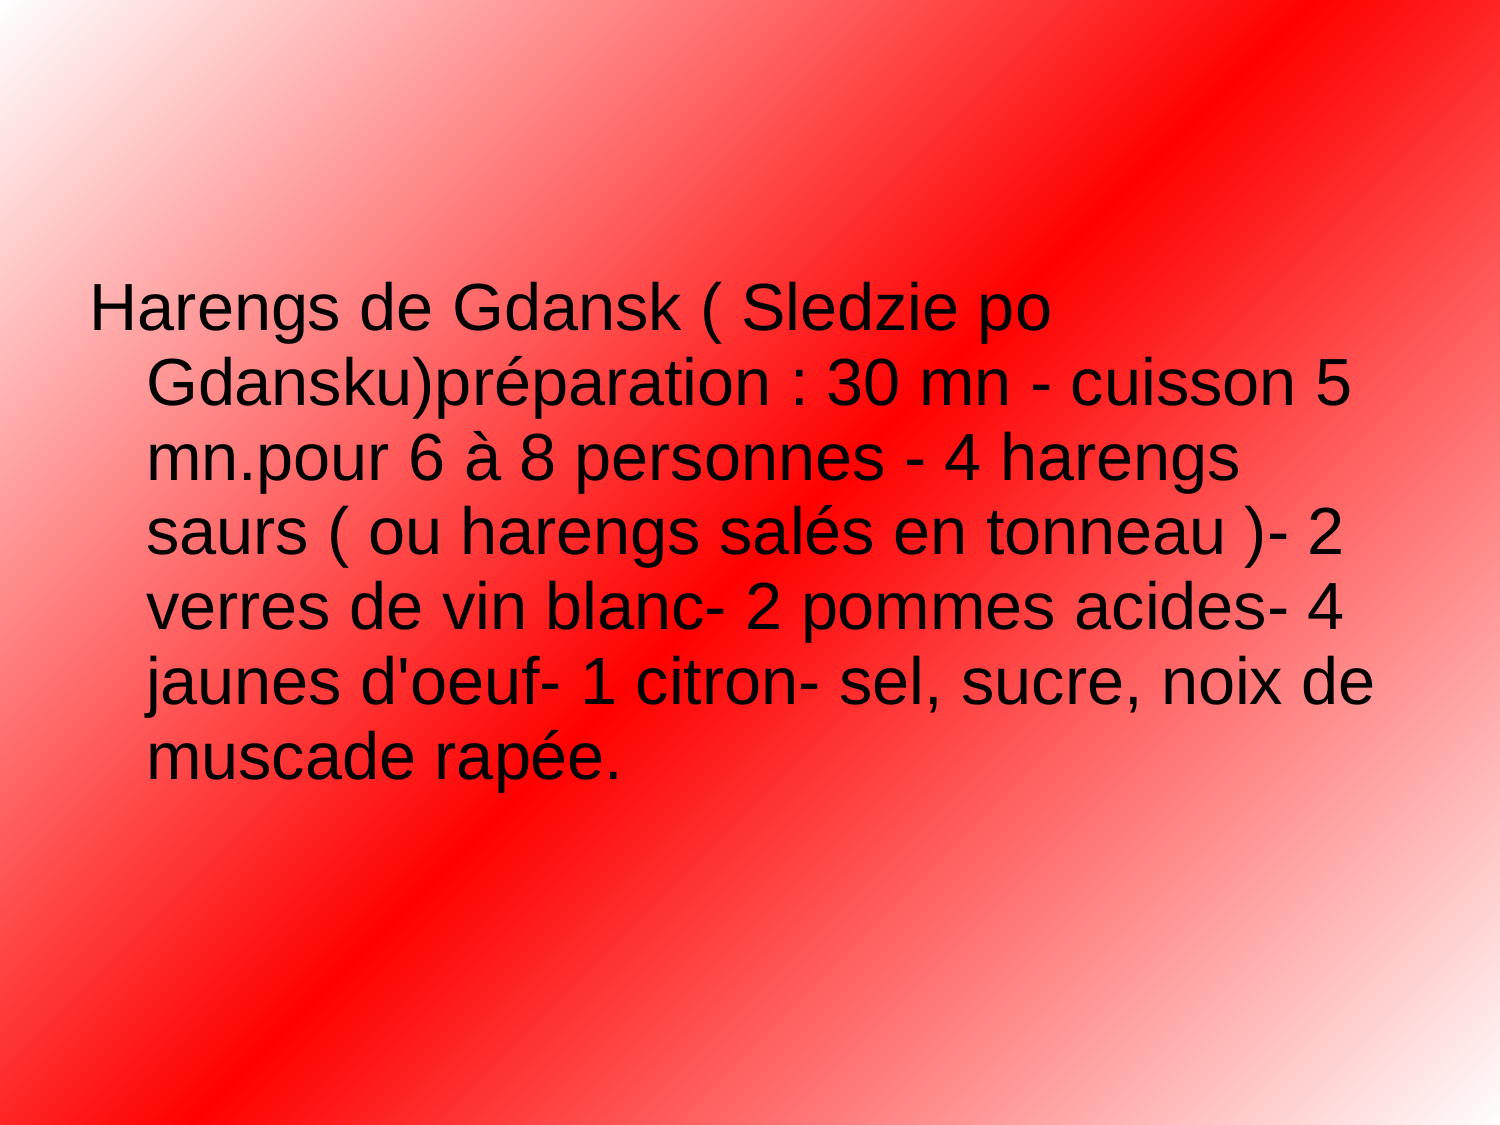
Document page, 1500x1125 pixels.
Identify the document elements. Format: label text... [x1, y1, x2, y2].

list Harengs de Gdansk ( Sledzie po Gdansku)préparation : 30 mn - cuisson 5 mn.pour 6 à 8 personnes - 4 harengs saurs ( ou harengs salés en tonneau )- 2 verres de vin blanc- 2 pommes acides- 4 jaunes d'oeuf- 1 citron- sel, sucre, noix de muscade rapée. [75, 262, 1426, 1006]
